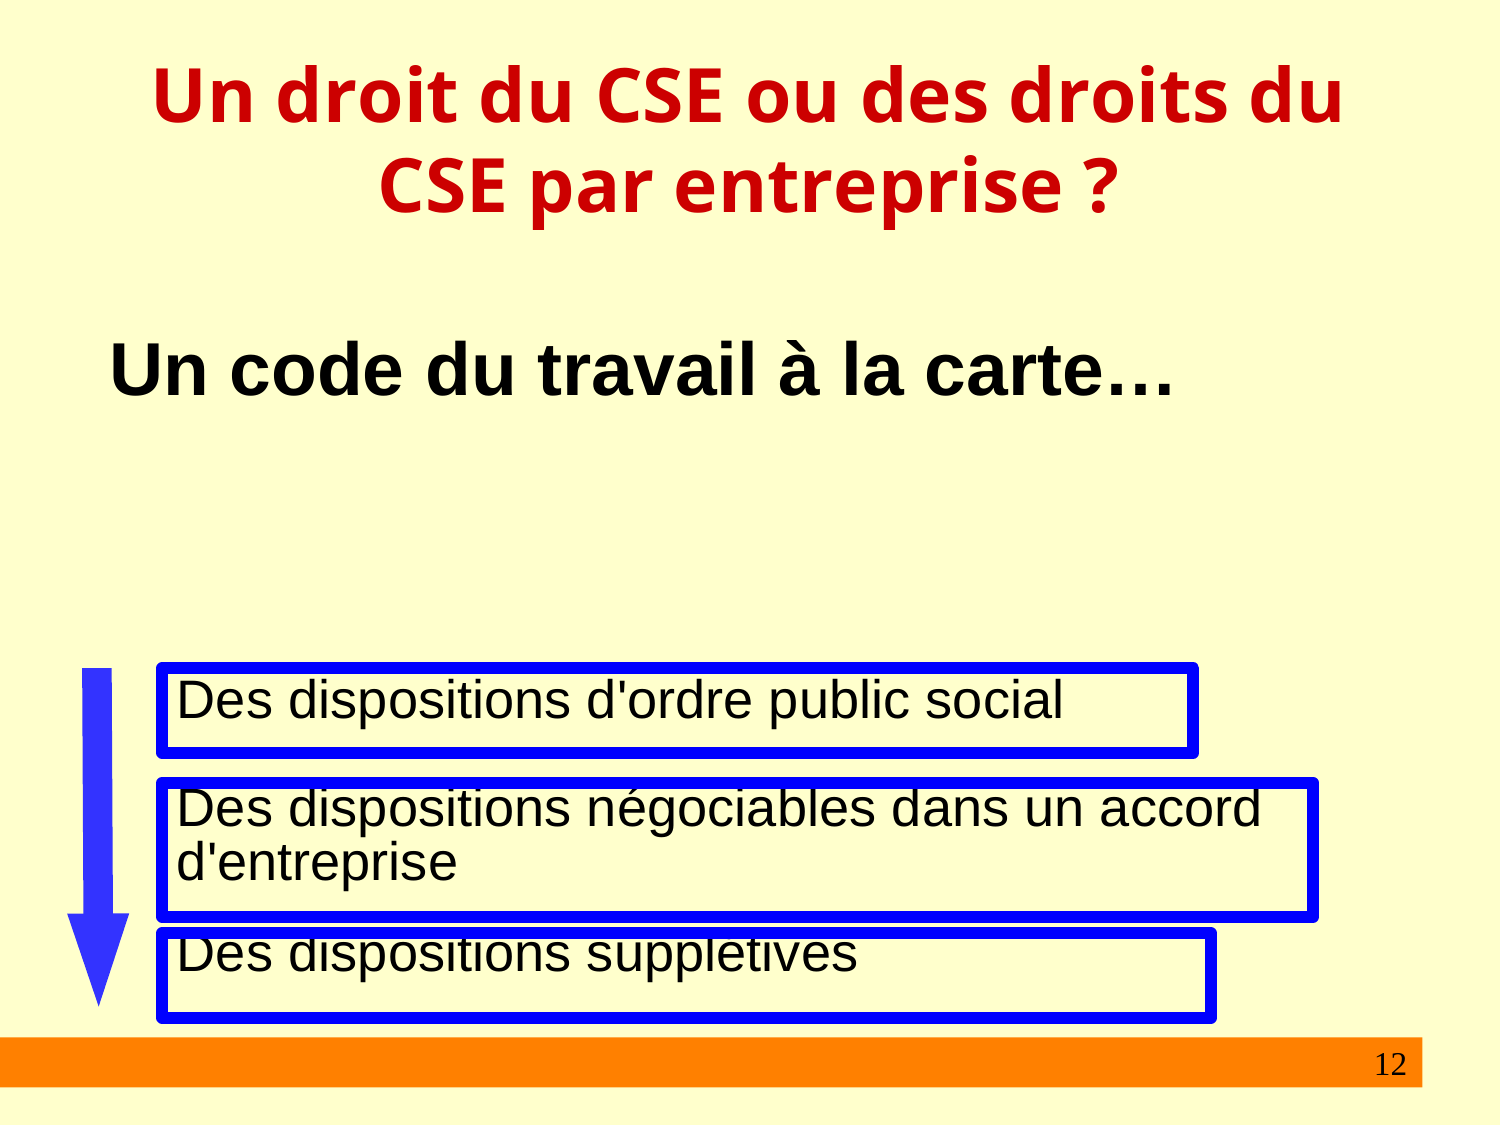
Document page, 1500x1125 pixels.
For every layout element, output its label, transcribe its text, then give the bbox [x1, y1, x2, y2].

text_box Des dispositions d'ordre public social Des dispositions négociables dans un accord d'entreprise Des dispositions supplétives [162, 923, 1314, 1018]
text_box Des dispositions d'ordre public social Des dispositions négociables dans un accord d'entreprise Des dispositions supplétives [168, 939, 1205, 1012]
text_box <numéro> [0, 1037, 1423, 1088]
text_box Des dispositions d'ordre public social Des dispositions négociables dans un accord d'entreprise Des dispositions supplétives [168, 674, 1187, 747]
title Un droit du CSE ou des droits du CSE par entreprise ? [74, 19, 1423, 256]
text_box Des dispositions d'ordre public social Des dispositions négociables dans un accord d'entreprise Des dispositions supplétives [162, 668, 1314, 777]
text_box Un code du travail à la carte… [94, 328, 1312, 621]
text_box Des dispositions d'ordre public social Des dispositions négociables dans un accord d'entreprise Des dispositions supplétives [168, 789, 1307, 911]
